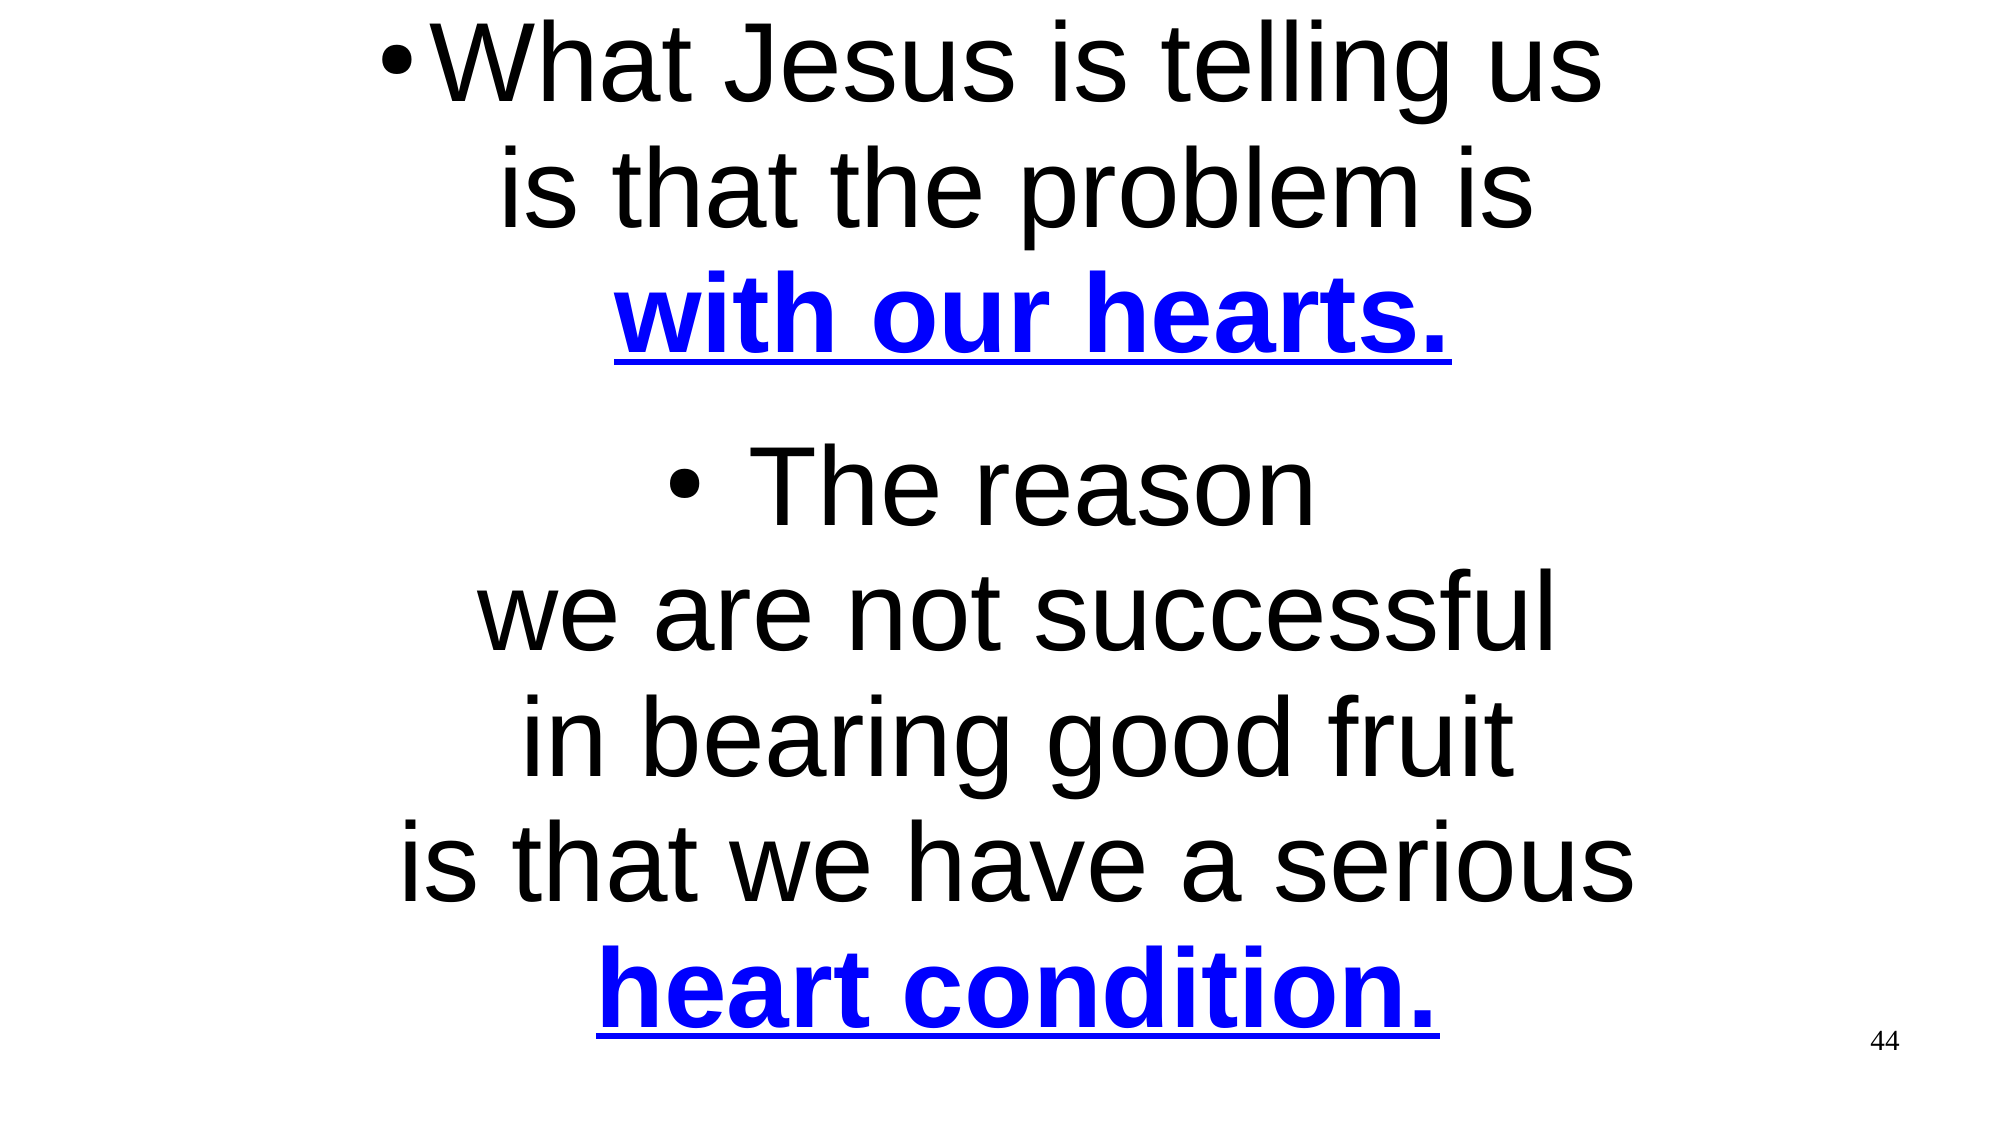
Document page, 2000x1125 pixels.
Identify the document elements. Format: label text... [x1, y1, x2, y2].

list What Jesus is telling us is that the problem is with our hearts. The reason we are not successful in bearing good fruit is that we have a serious heart condition. [0, 0, 1996, 1123]
